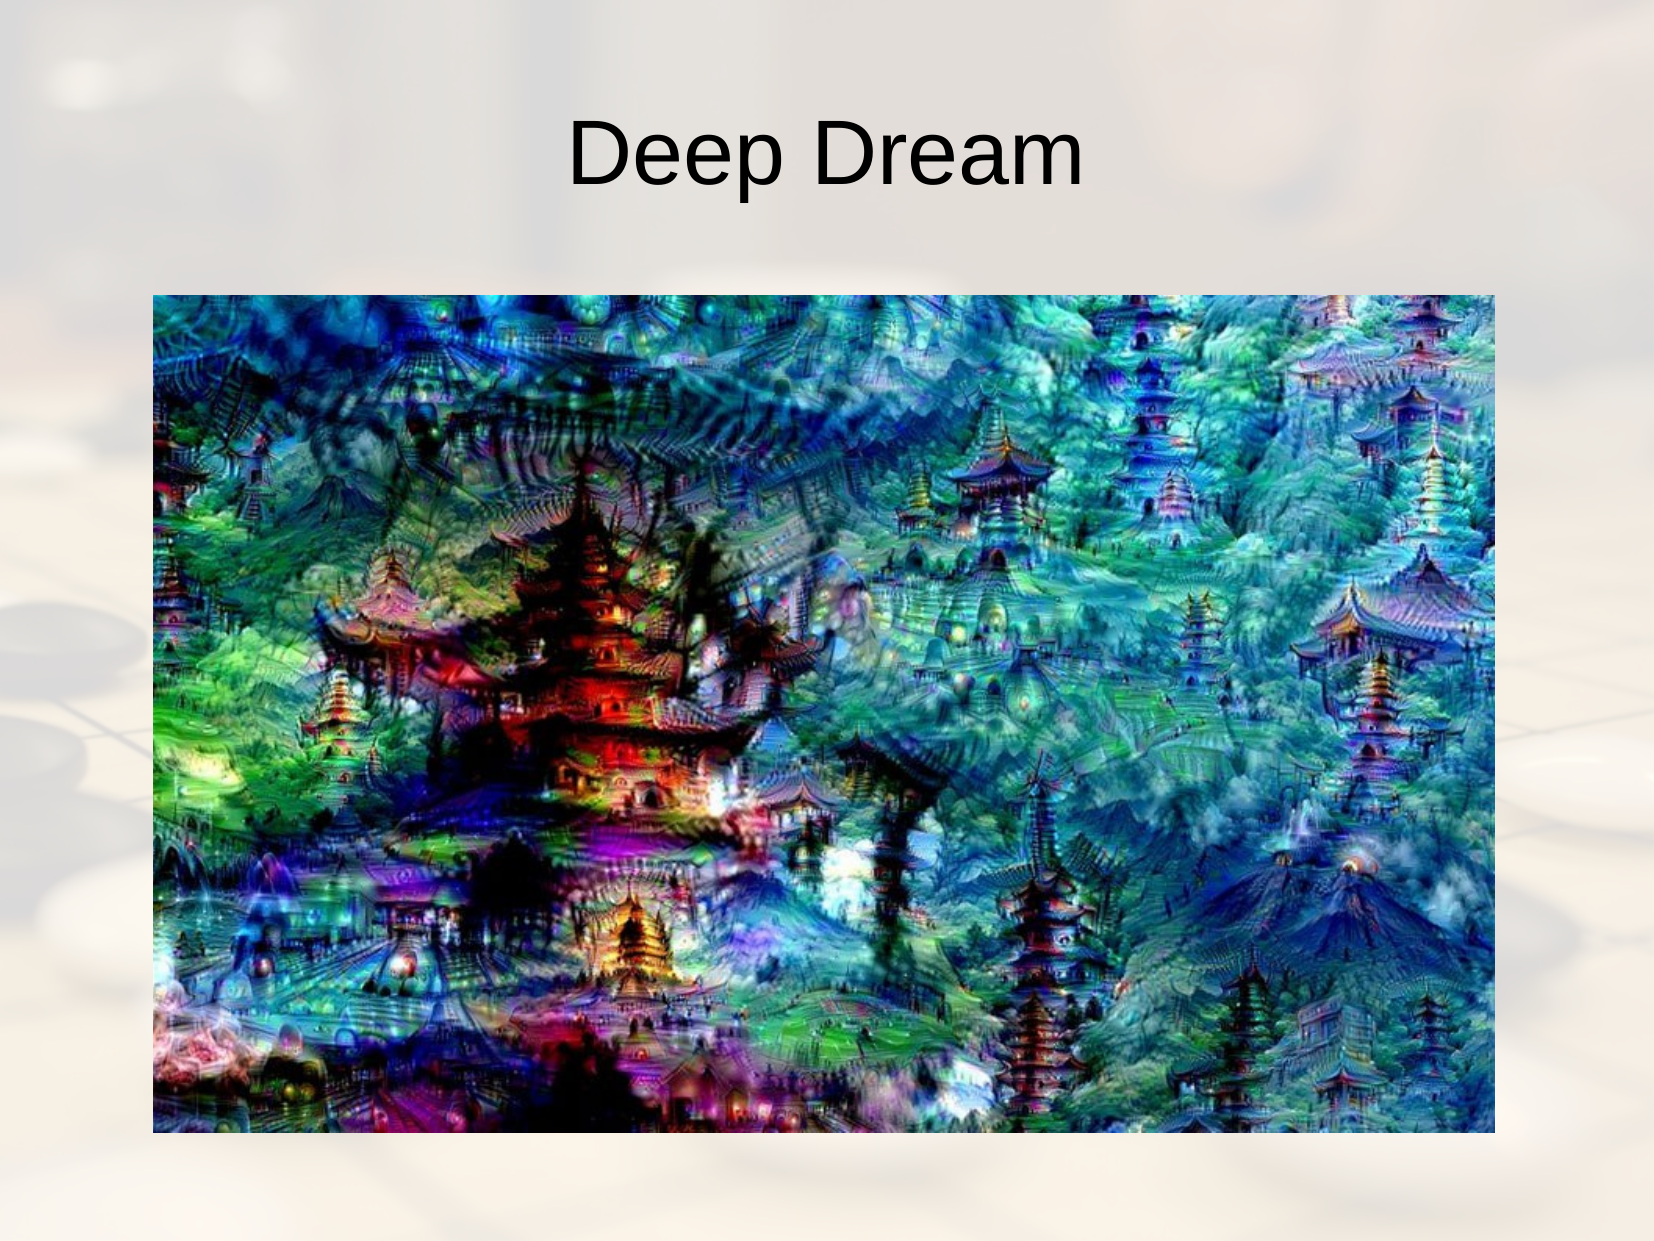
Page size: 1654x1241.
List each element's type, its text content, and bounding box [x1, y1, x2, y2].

picture [170, 295, 186, 300]
picture [153, 295, 1495, 1133]
title Deep Dream [82, 49, 1571, 257]
picture [256, 295, 266, 303]
